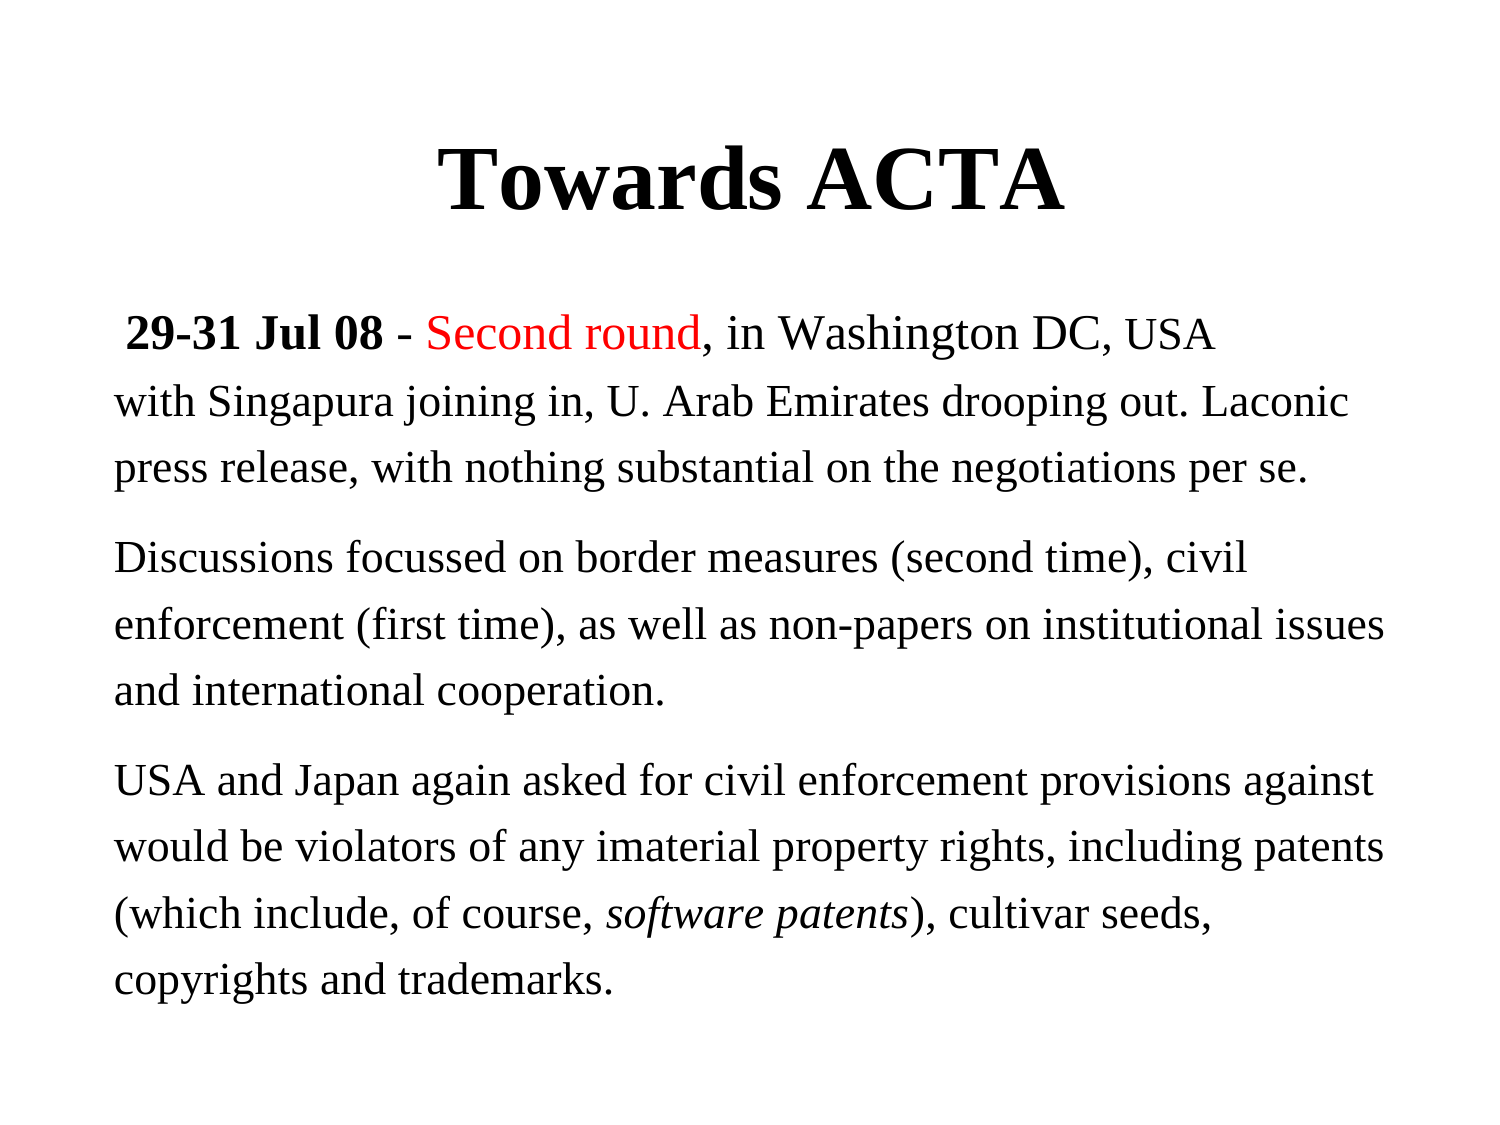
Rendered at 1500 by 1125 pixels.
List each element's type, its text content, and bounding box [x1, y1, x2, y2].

title Towards ACTA [87, 52, 1416, 307]
text_box 29-31 Jul 08 - Second round, in Washington DC, USA with Singapura joining in, U. Arab Emirates drooping out. Laconic press release, with nothing substantial on the negotiations per se. Discussions focussed on border measures (second time), civil enforcement (first time), as well as non-papers on institutional issues and international cooperation. USA and Japan again asked for civil enforcement provisions against would be violators of any imaterial property rights, including patents (which include, of course, software patents), cultivar seeds, copyrights and trademarks. [98, 280, 1425, 1013]
